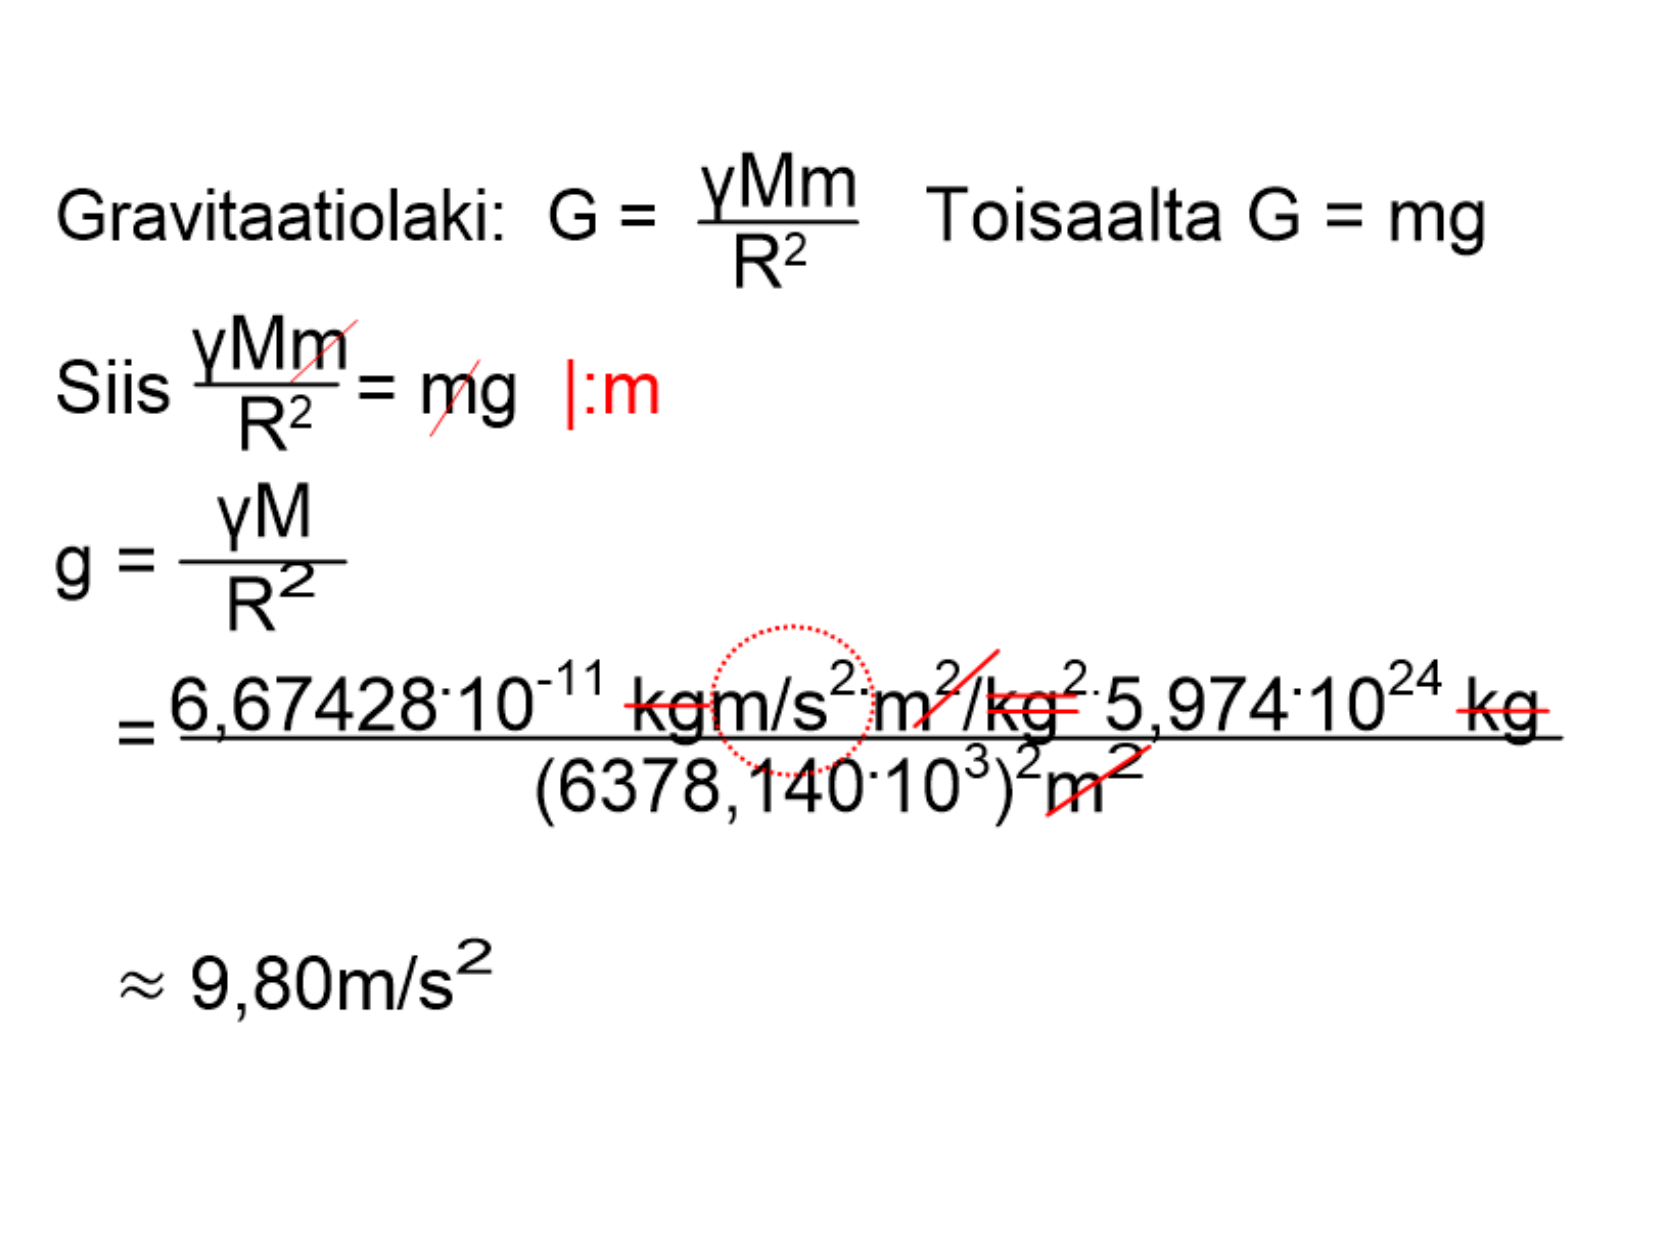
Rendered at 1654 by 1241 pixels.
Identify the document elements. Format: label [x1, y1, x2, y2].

picture [20, 47, 1630, 1104]
